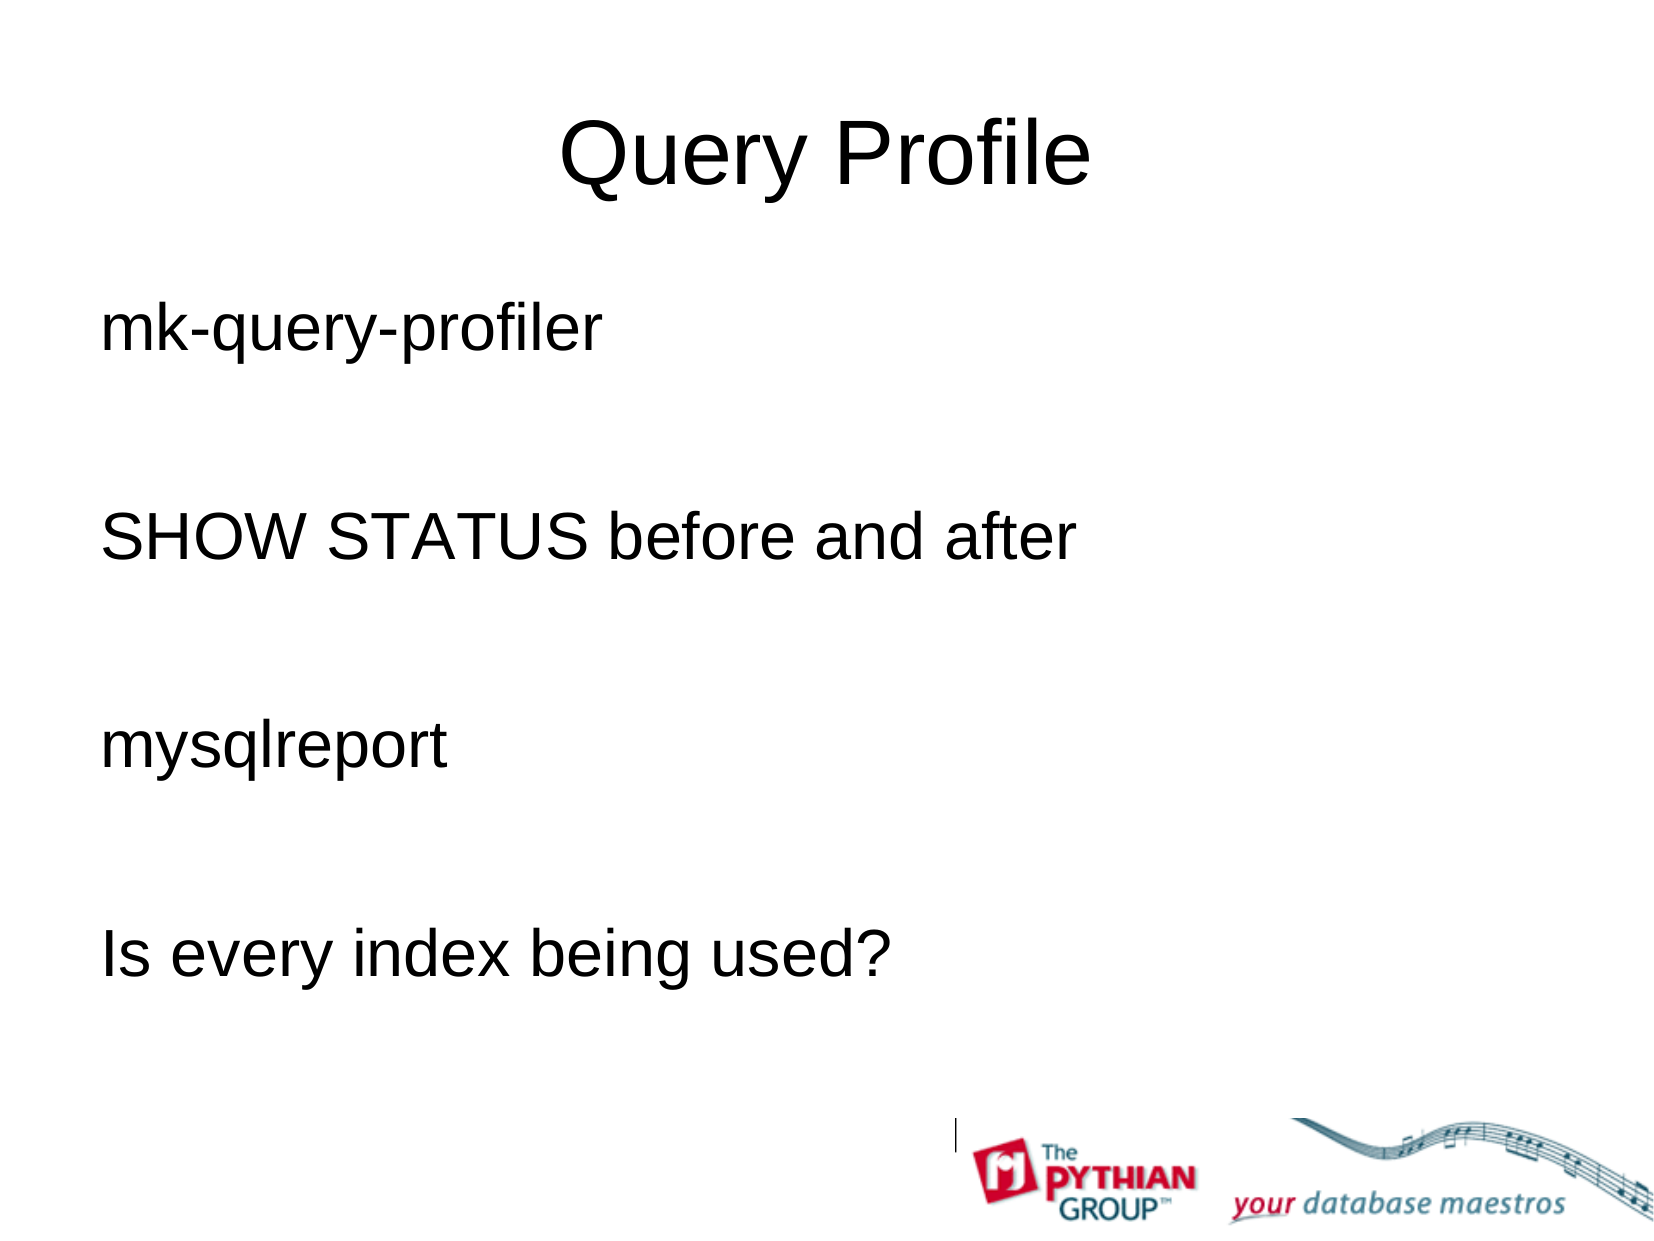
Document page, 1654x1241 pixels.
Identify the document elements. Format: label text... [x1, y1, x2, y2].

picture [955, 1118, 1654, 1241]
title Query Profile [82, 49, 1571, 257]
list mk-query-profiler SHOW STATUS before and after mysqlreport Is every index being used? [82, 290, 1571, 1096]
